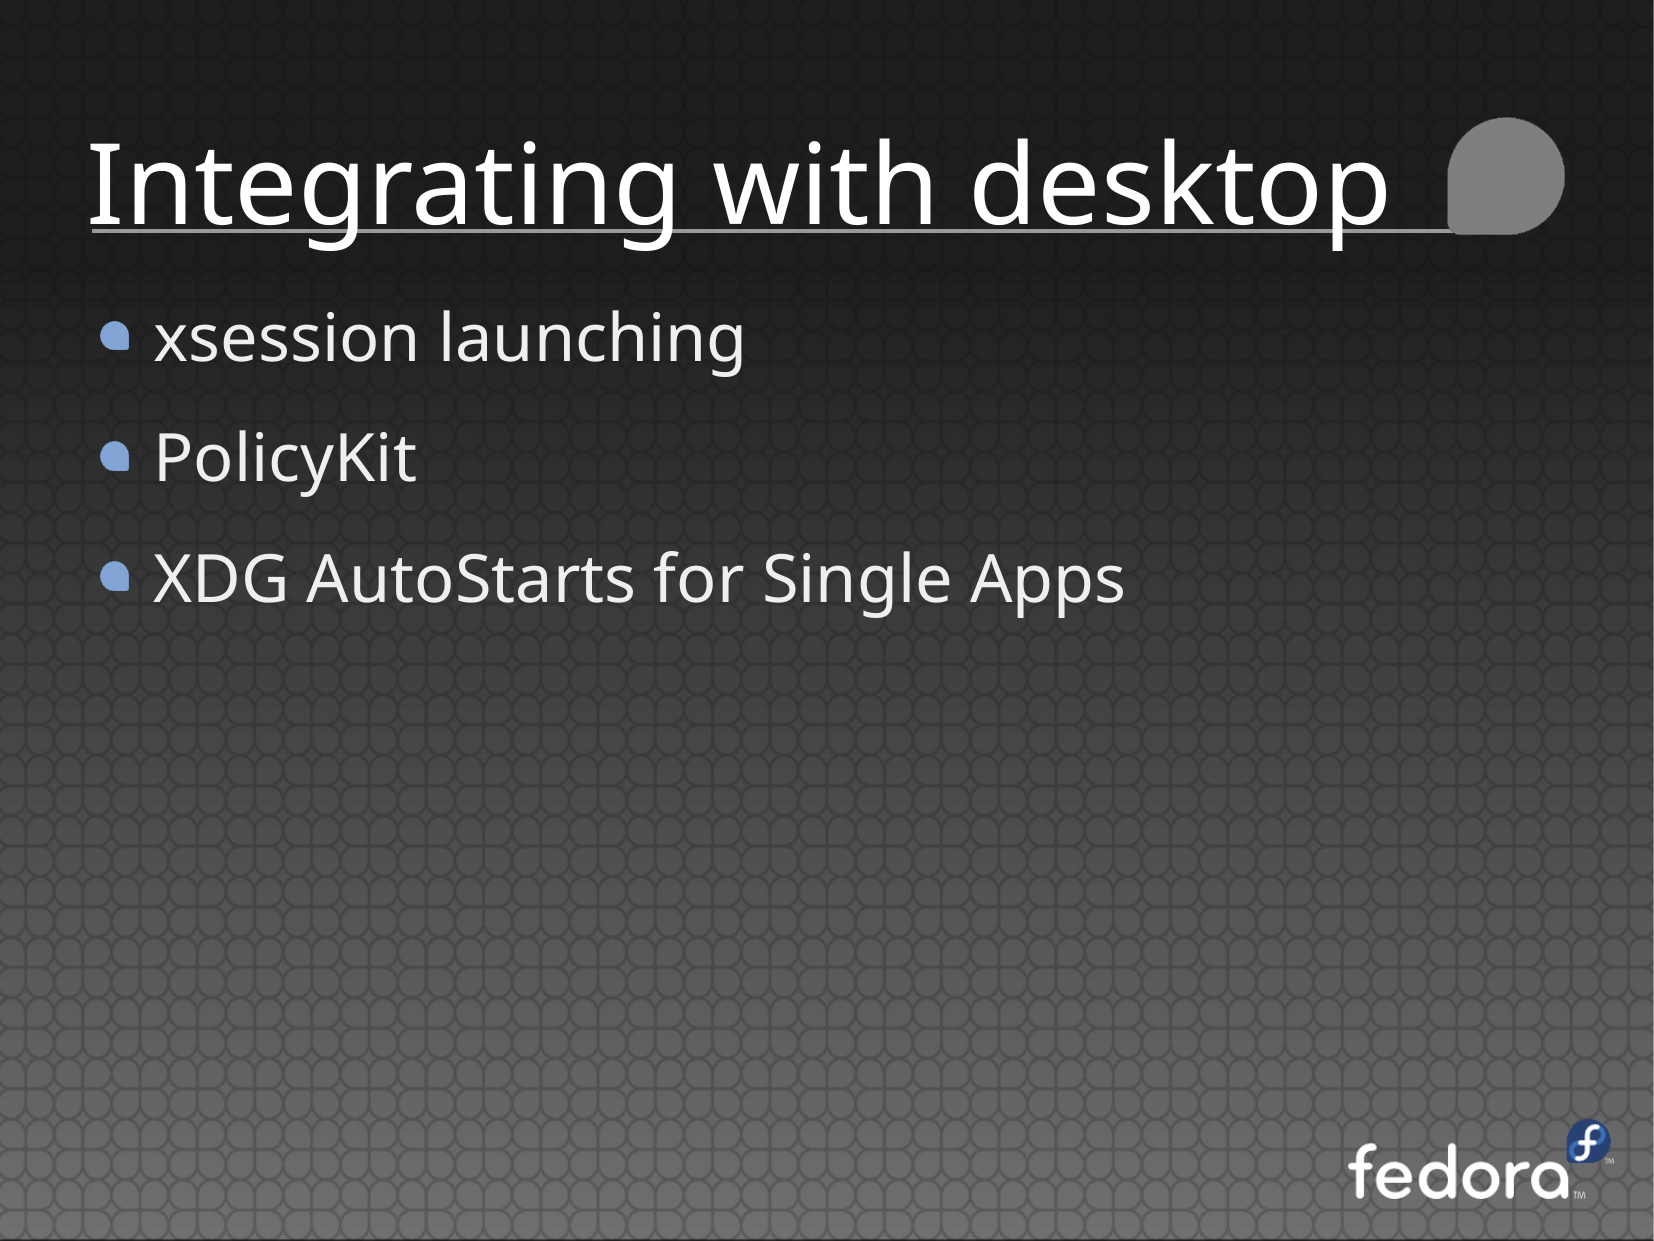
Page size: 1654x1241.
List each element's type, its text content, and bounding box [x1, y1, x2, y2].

picture [0, 0, 1654, 1241]
title Integrating with desktop [86, 112, 1576, 249]
list xsession launching PolicyKit XDG AutoStarts for Single Apps [82, 290, 1571, 1010]
